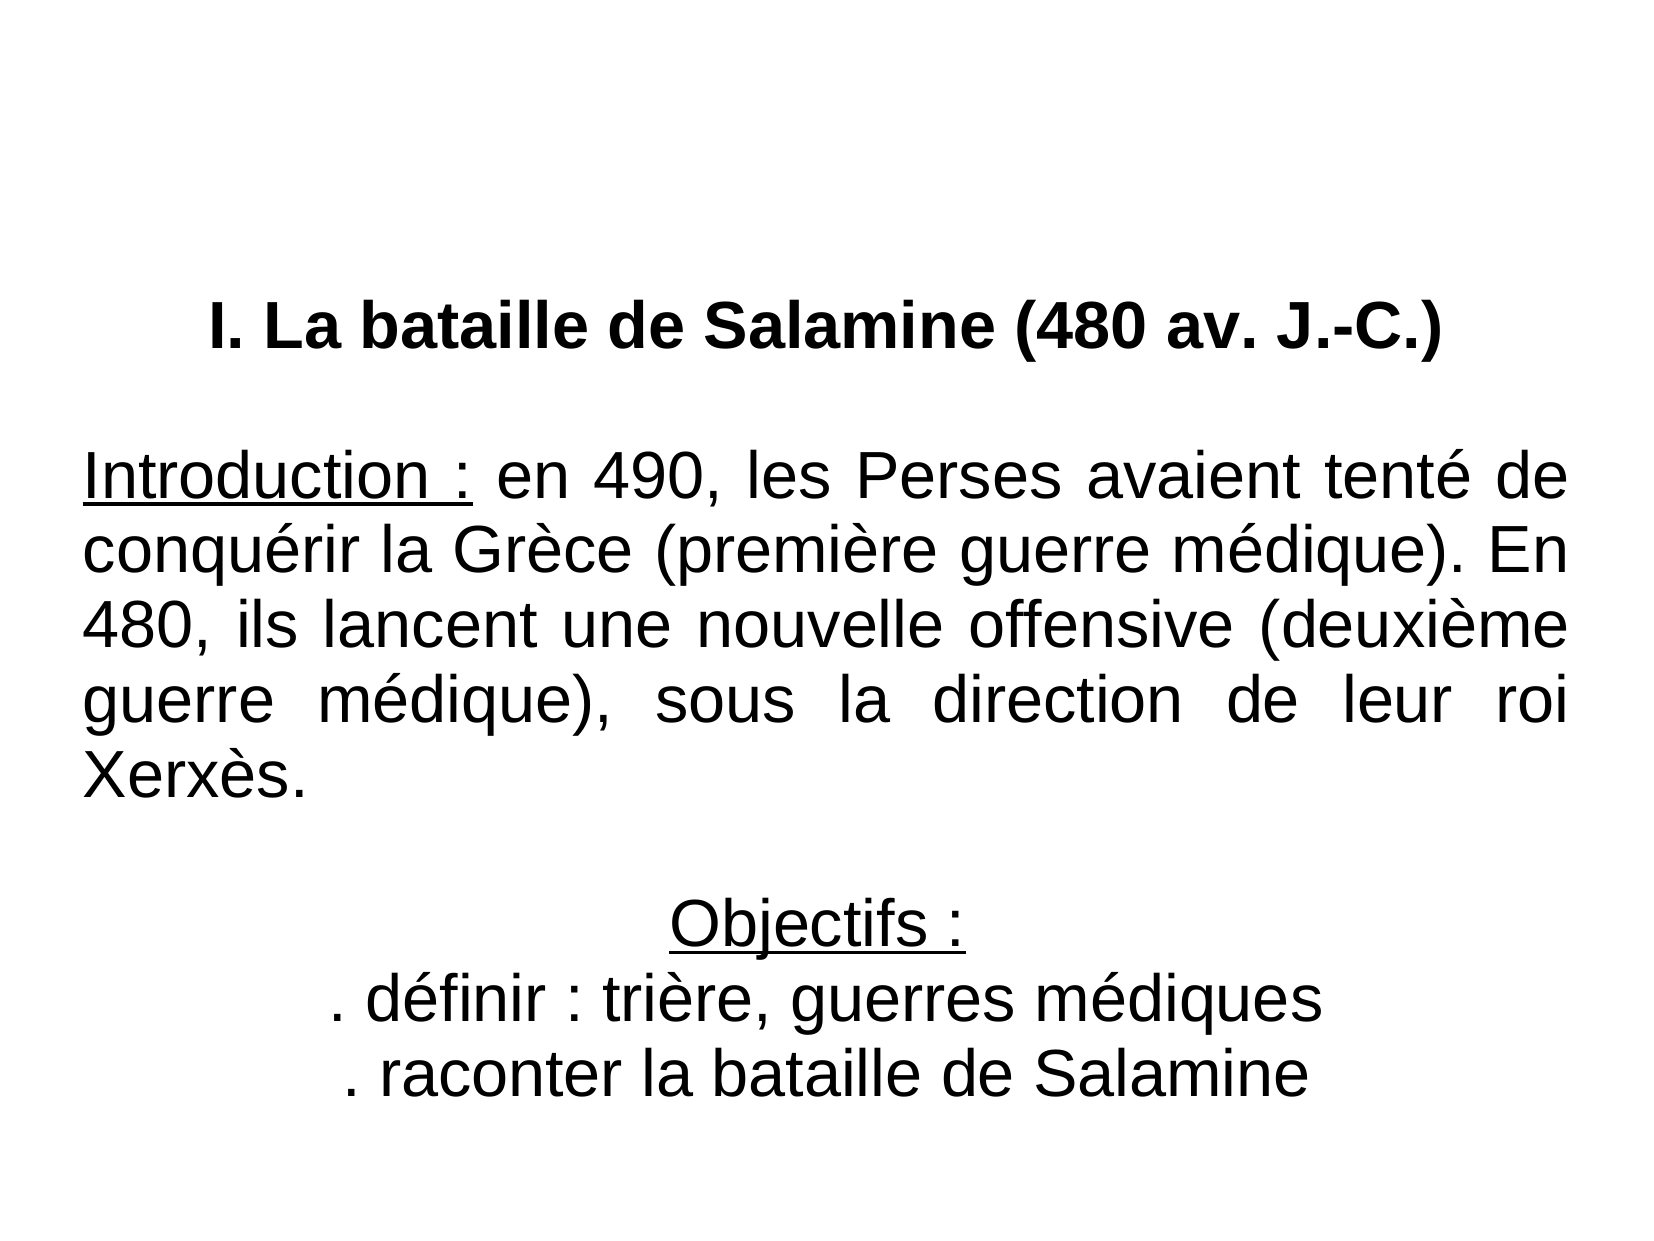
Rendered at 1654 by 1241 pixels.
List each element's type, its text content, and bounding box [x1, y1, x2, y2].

subtitle I. La bataille de Salamine (480 av. J.-C.) Introduction : en 490, les Perses avaient tenté de conquérir la Grèce (première guerre médique). En 480, ils lancent une nouvelle offensive (deuxième guerre médique), sous la direction de leur roi Xerxès. Objectifs : . définir : trière, guerres médiques . raconter la bataille de Salamine [82, 288, 1571, 1111]
